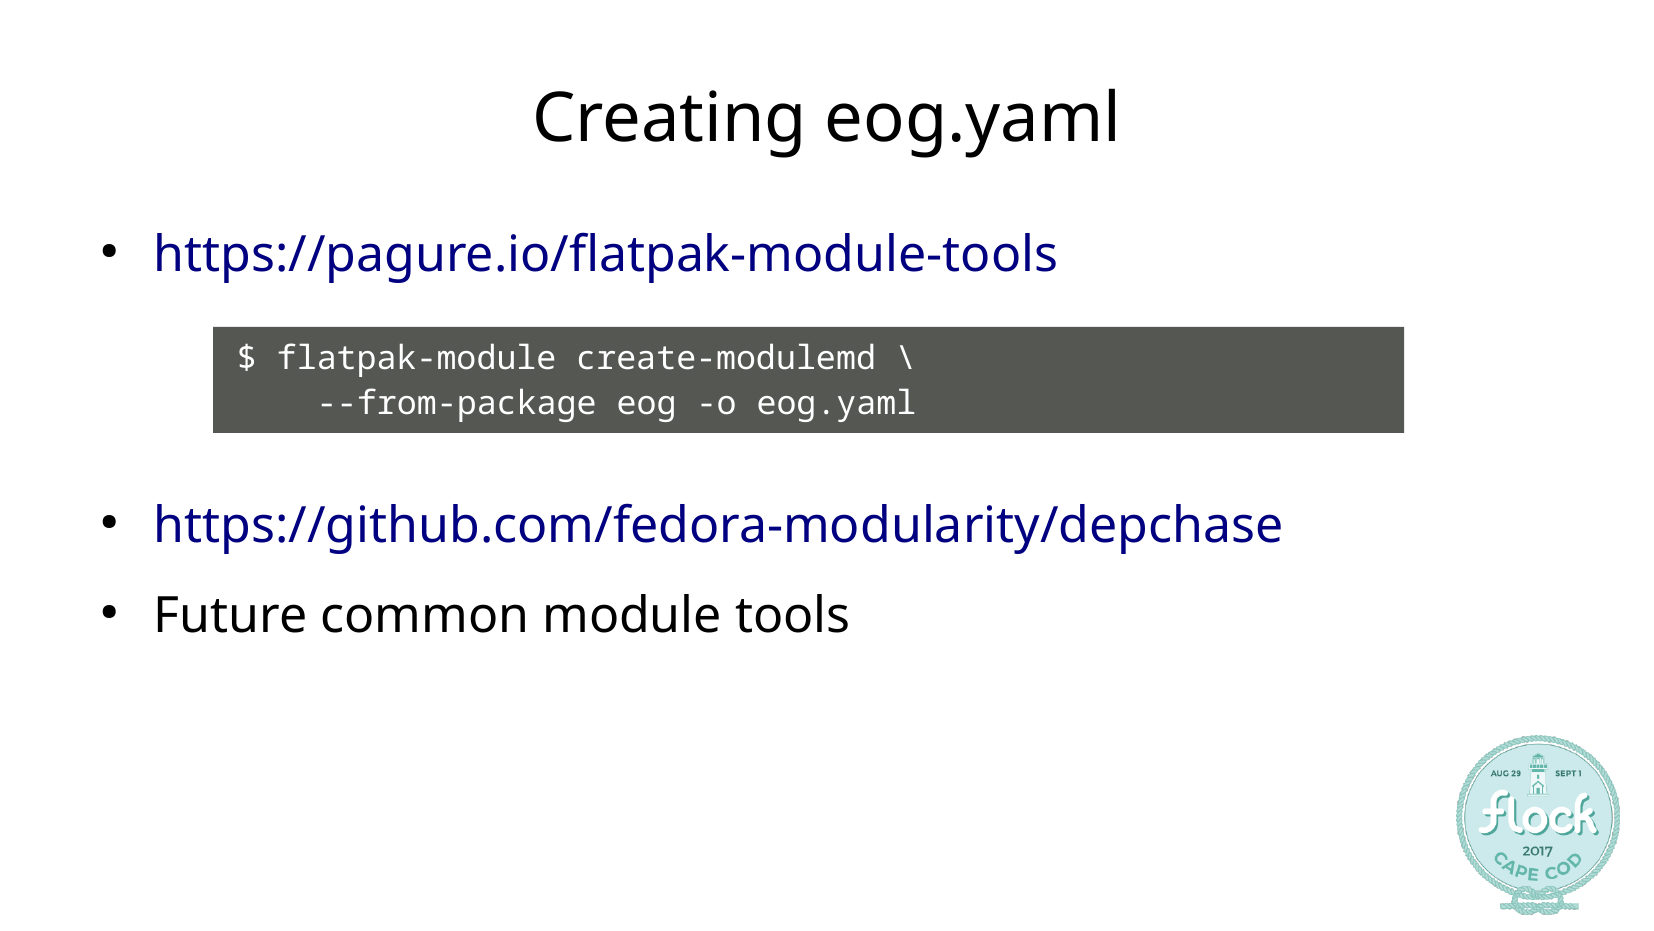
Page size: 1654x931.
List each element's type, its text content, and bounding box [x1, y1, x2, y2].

picture [1456, 735, 1620, 915]
list https://pagure.io/flatpak-module-tools https://github.com/fedora-modularity/depchase Future common module tools [82, 217, 1571, 758]
title Creating eog.yaml [82, 37, 1571, 193]
